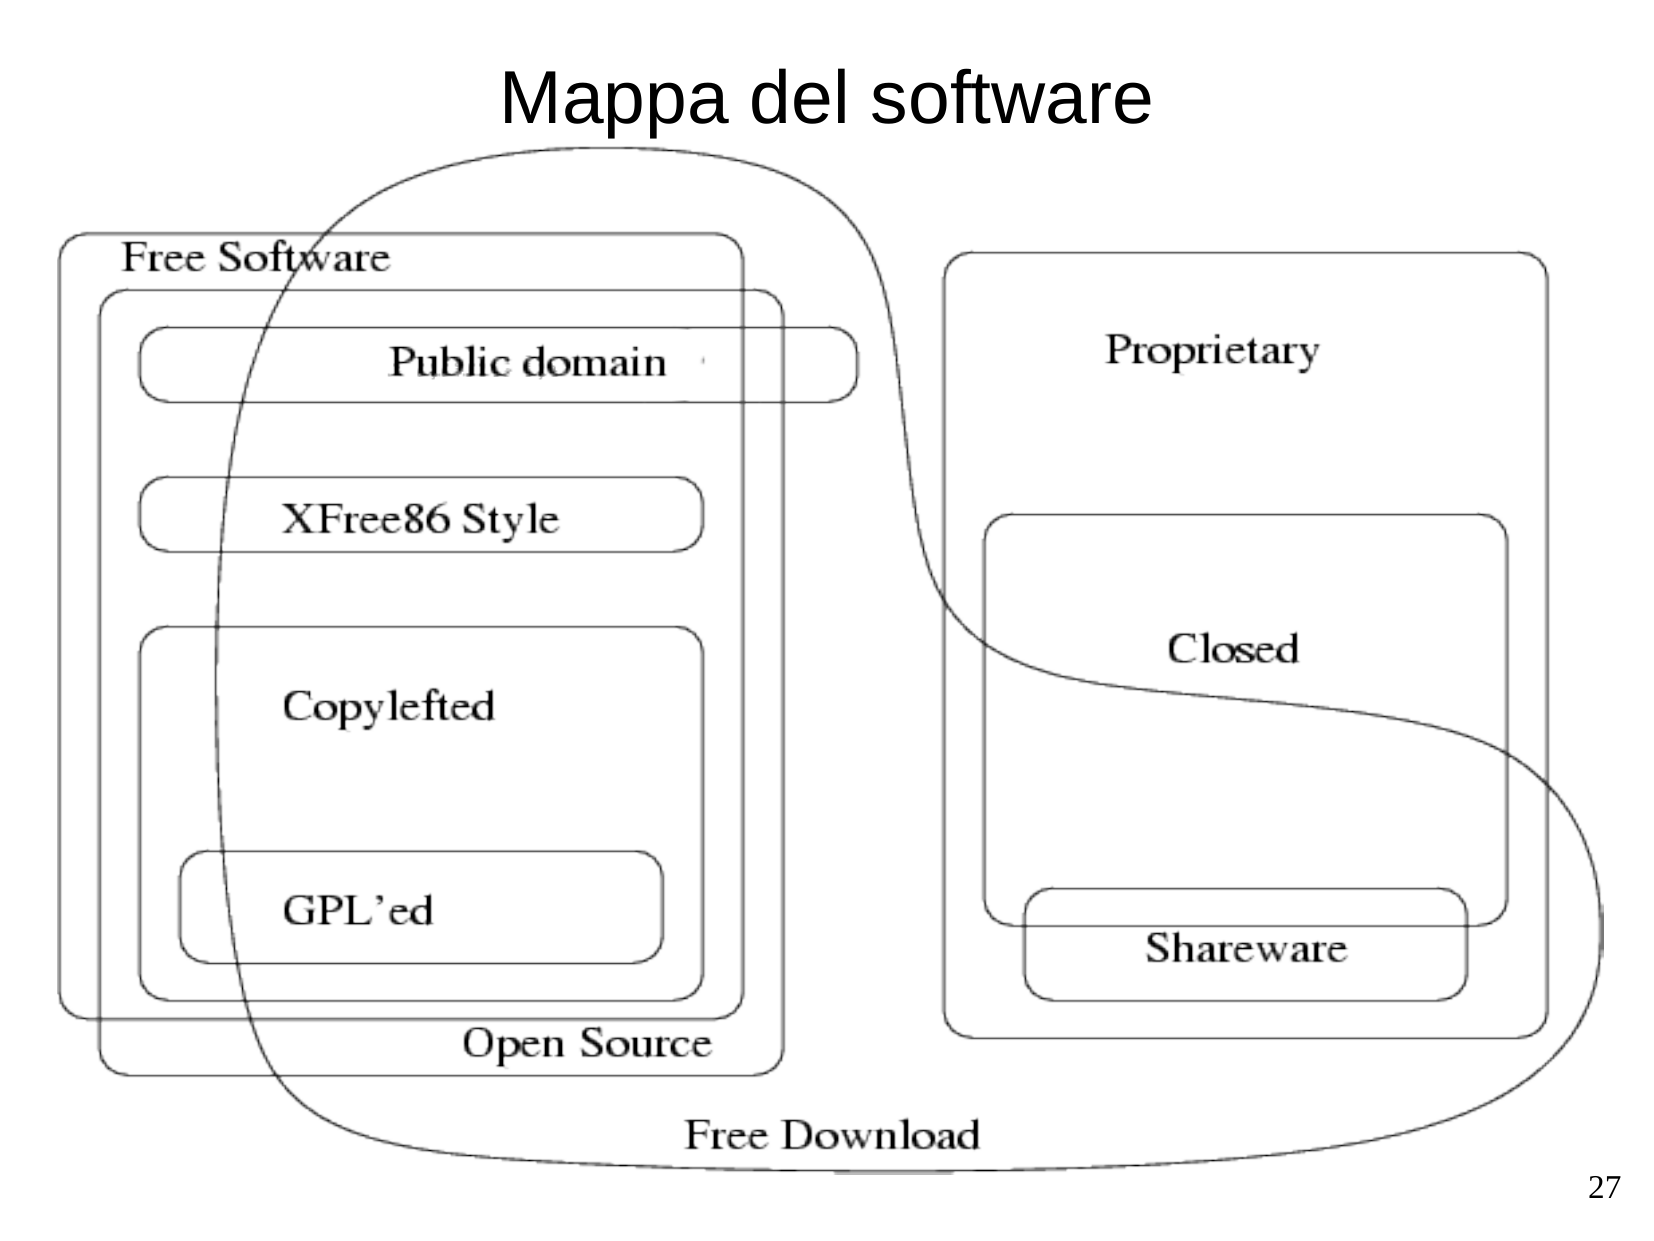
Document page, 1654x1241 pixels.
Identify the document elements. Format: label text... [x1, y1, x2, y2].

title Mappa del software [37, 30, 1617, 166]
picture [57, 145, 1604, 1175]
